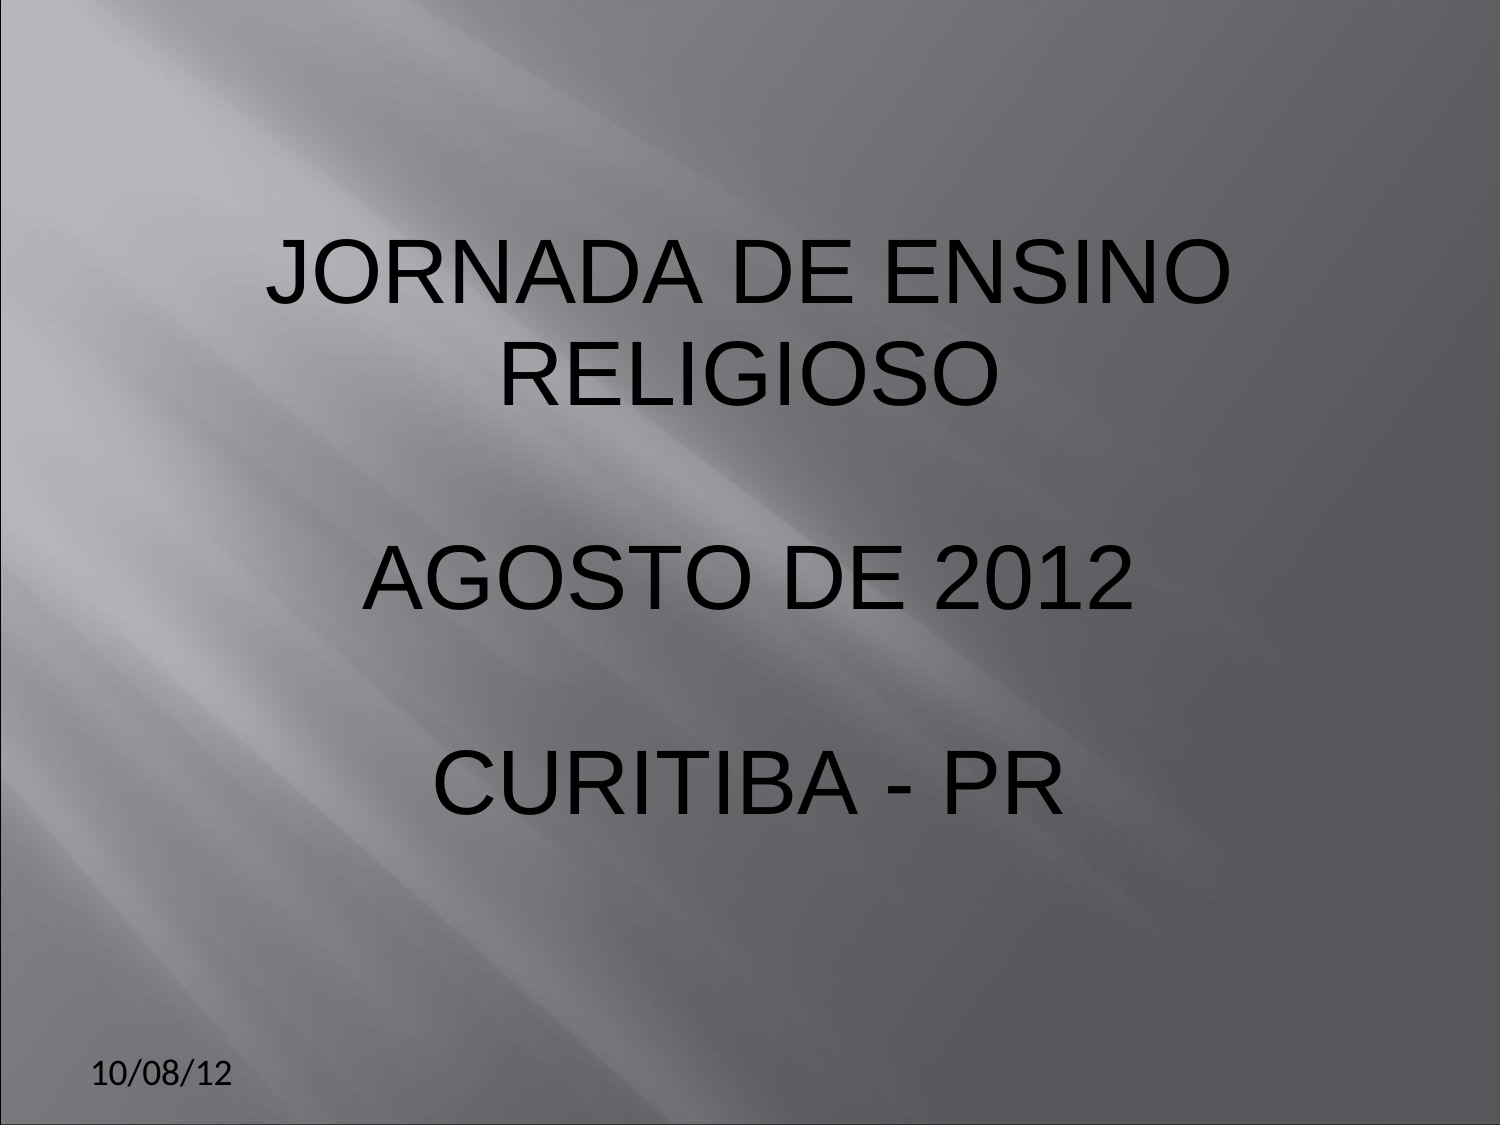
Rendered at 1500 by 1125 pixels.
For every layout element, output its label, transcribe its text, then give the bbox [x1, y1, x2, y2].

text_box 10/08/12 [75, 1042, 425, 1125]
picture [0, 0, 1500, 1125]
text_box JORNADA DE ENSINO RELIGIOSO AGOSTO DE 2012 CURITIBA - PR [75, 52, 1426, 998]
